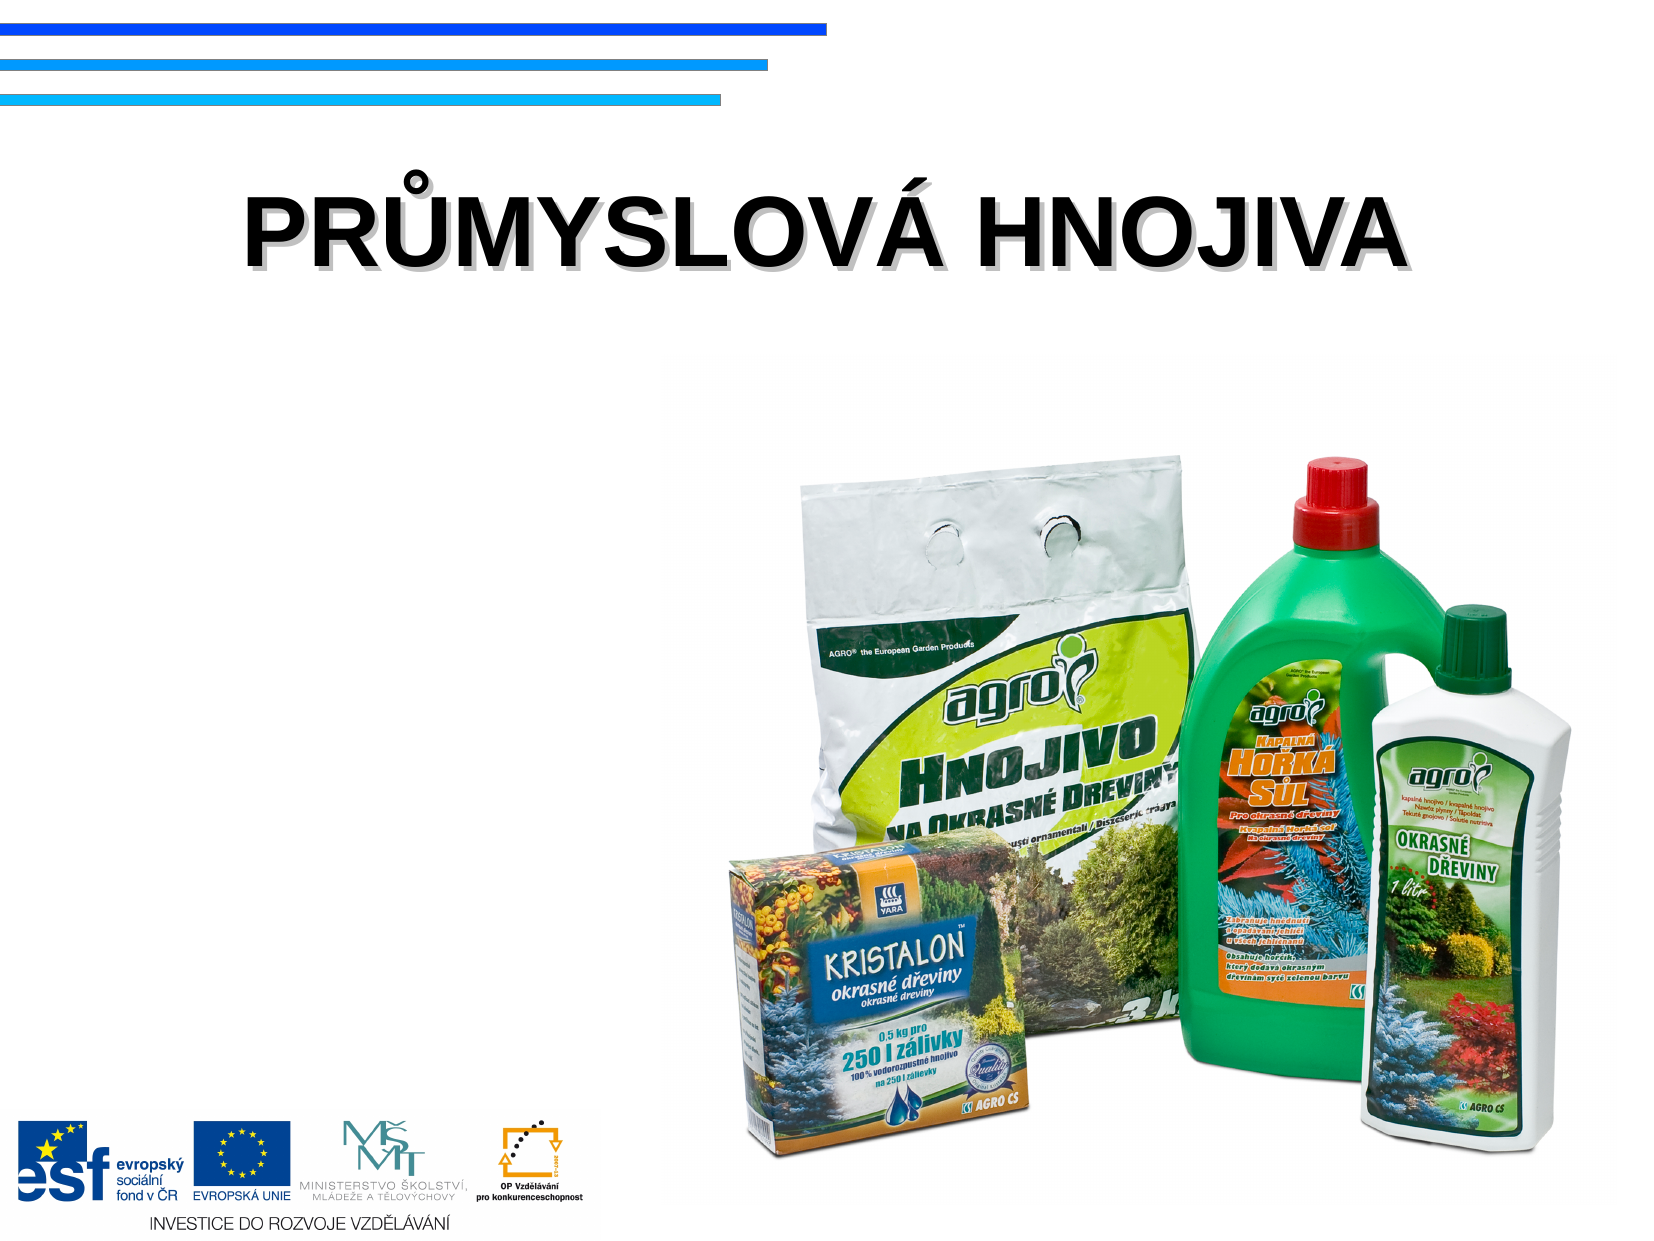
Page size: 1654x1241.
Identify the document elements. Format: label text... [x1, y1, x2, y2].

picture [661, 354, 1617, 1205]
text_box [0, 23, 827, 36]
picture [0, 1109, 601, 1241]
text_box [0, 94, 721, 106]
text_box [0, 59, 768, 71]
subtitle PRŮMYSLOVÁ HNOJIVA [82, 0, 1571, 642]
